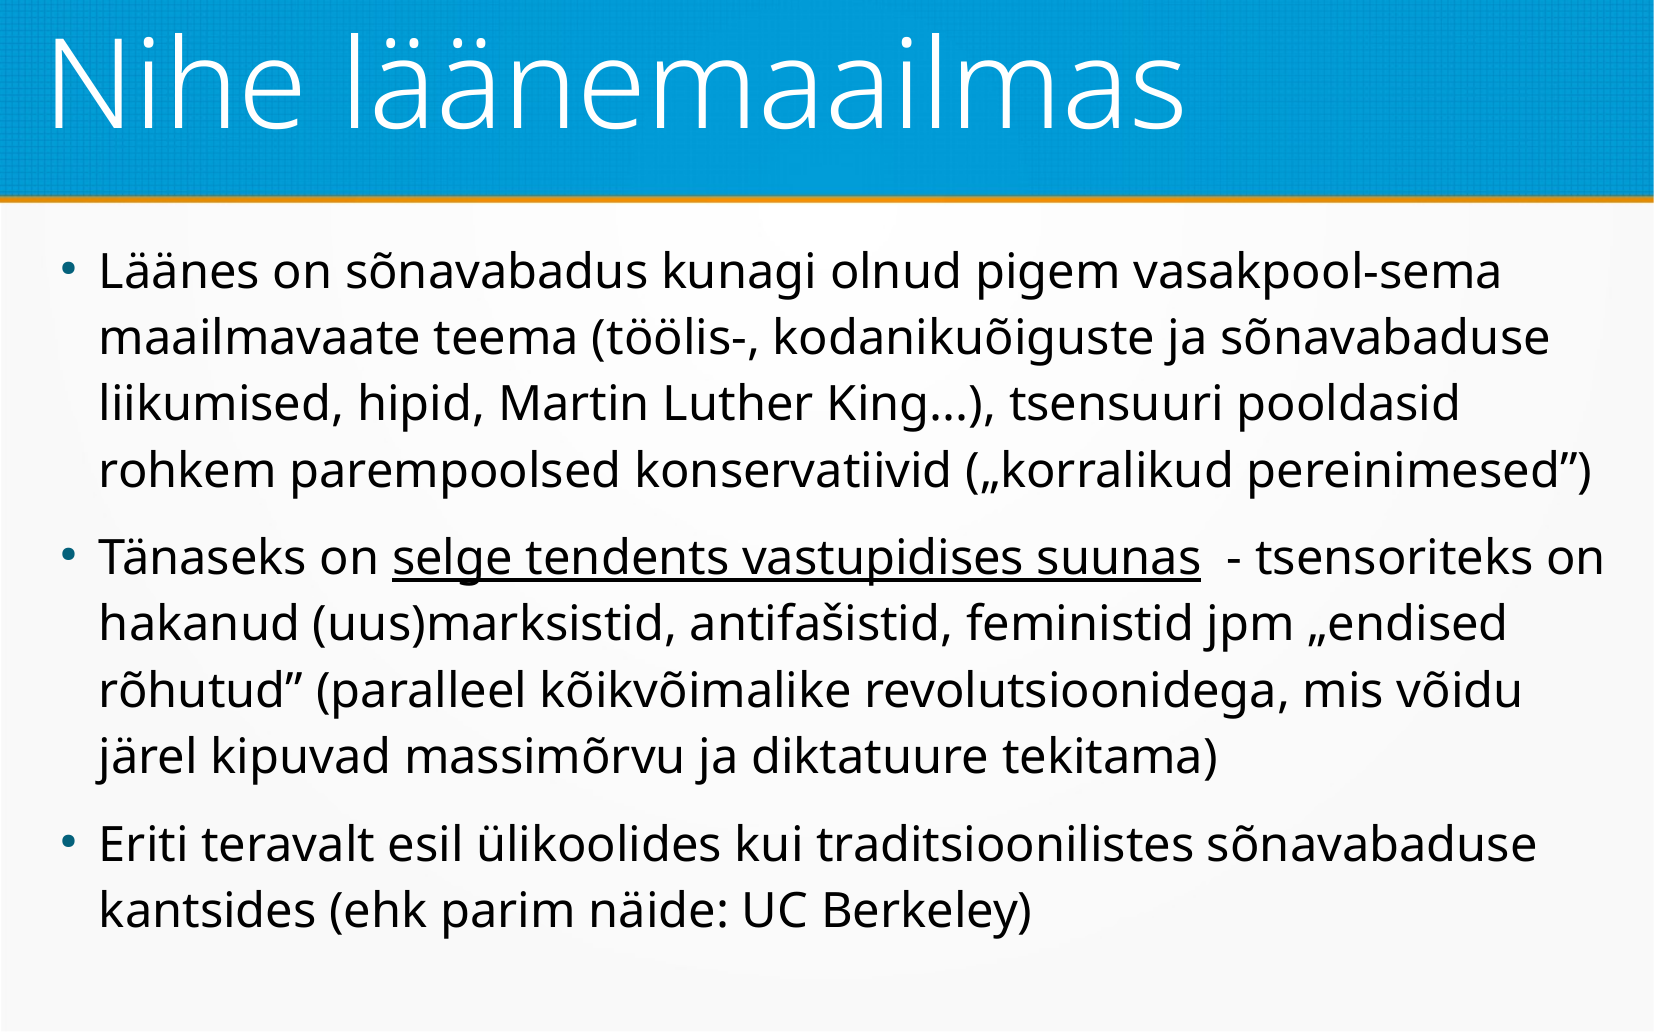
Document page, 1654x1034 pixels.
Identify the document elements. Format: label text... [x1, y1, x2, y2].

list Läänes on sõnavabadus kunagi olnud pigem vasakpool-sema maailmavaate teema (töölis-, kodanikuõiguste ja sõnavabaduse liikumised, hipid, Martin Luther King...), tsensuuri pooldasid rohkem parempoolsed konservatiivid („korralikud pereinimesed”) Tänaseks on selge tendents vastupidises suunas - tsensoriteks on hakanud (uus)marksistid, antifašistid, feministid jpm „endised rõhutud” (paralleel kõikvõimalike revolutsioonidega, mis võidu järel kipuvad massimõrvu ja diktatuure tekitama) Eriti teravalt esil ülikoolides kui traditsioonilistes sõnavabaduse kantsides (ehk parim näide: UC Berkeley) [47, 236, 1607, 1002]
title Nihe läänemaailmas [43, 0, 1619, 166]
picture [0, 195, 1654, 1034]
